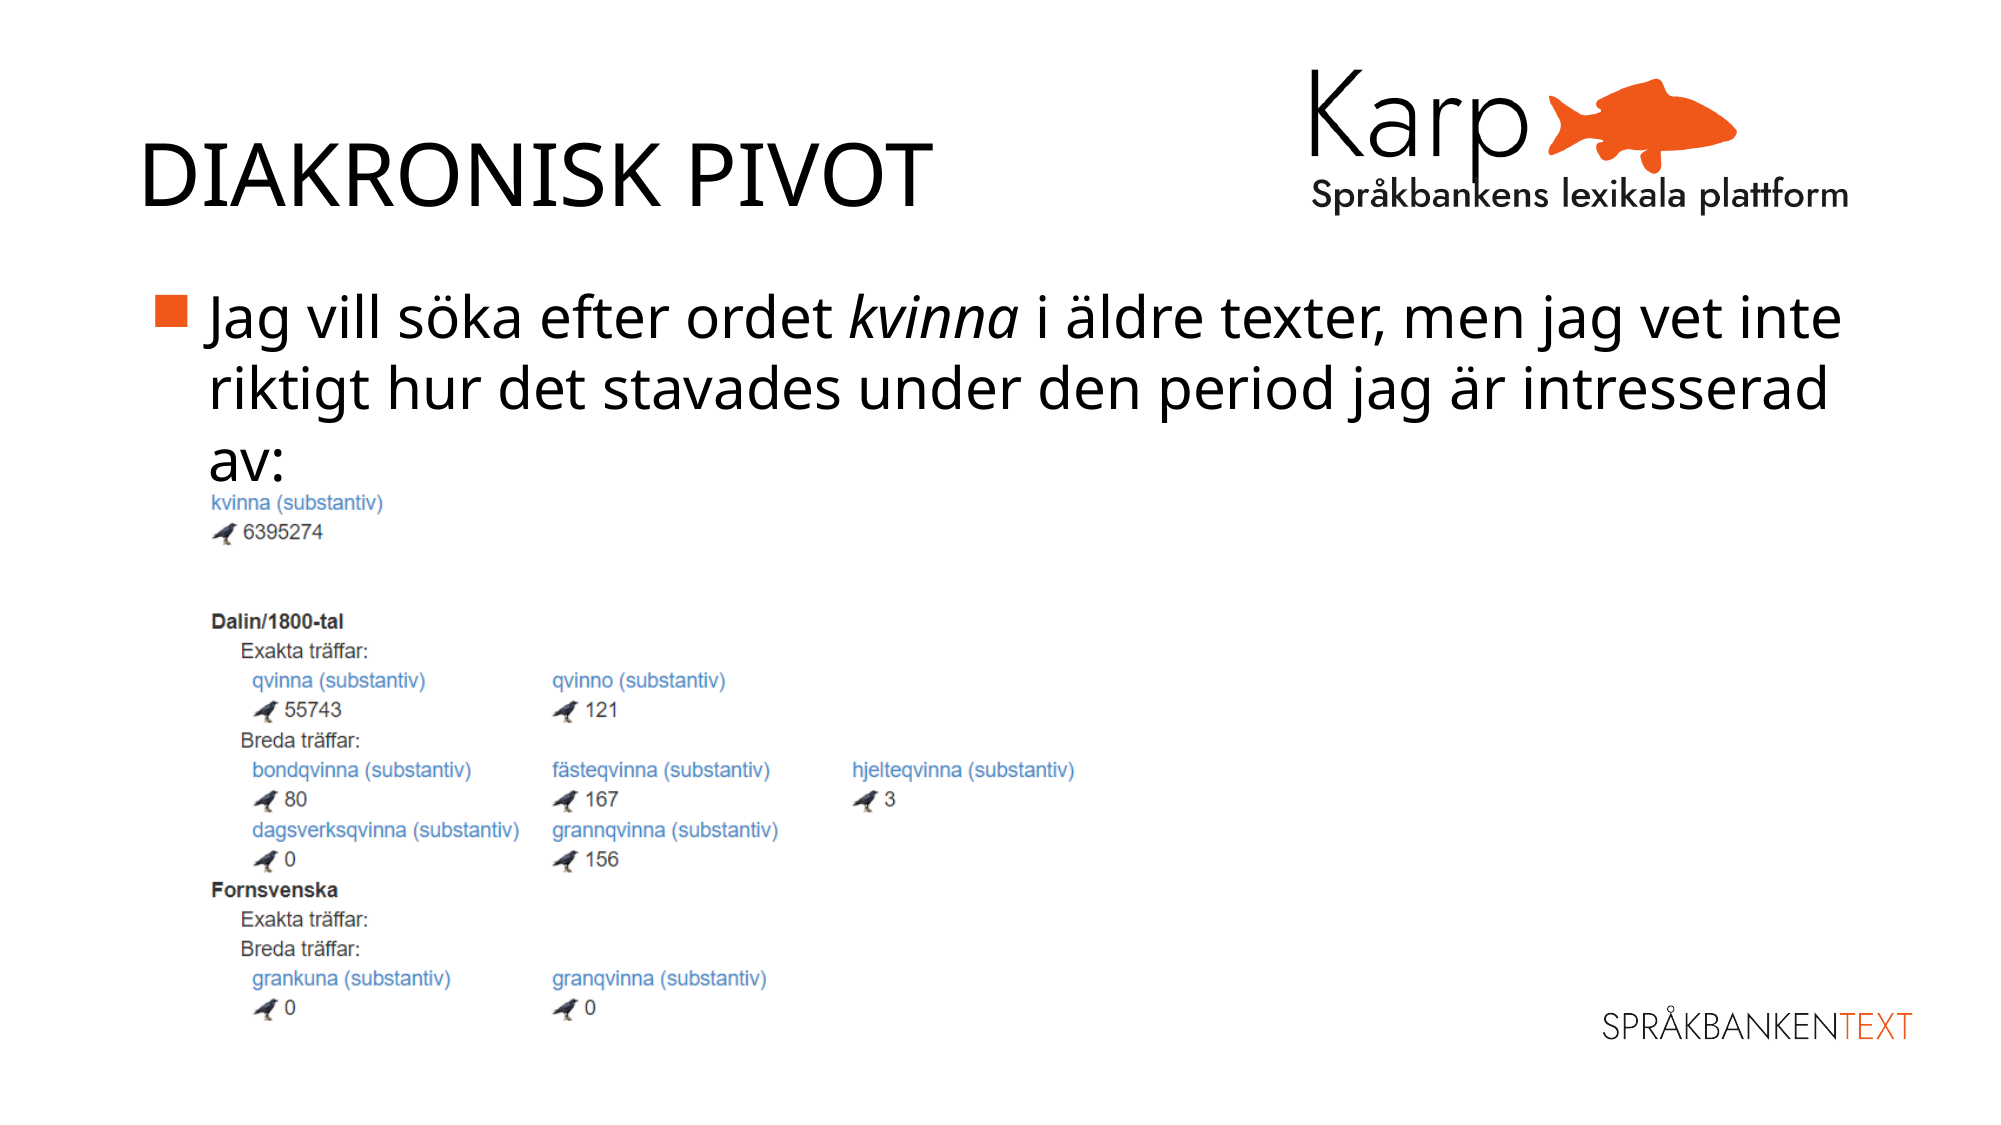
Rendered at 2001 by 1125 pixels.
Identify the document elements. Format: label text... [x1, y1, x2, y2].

list Jag vill söka efter ordet kvinna i äldre texter, men jag vet inte riktigt hur det stavades under den period jag är intresserad av: [137, 281, 1861, 904]
picture [1300, 53, 1863, 234]
title Diakronisk pivot [137, 109, 1863, 236]
picture [201, 484, 1099, 1028]
picture [1600, 998, 1959, 1125]
